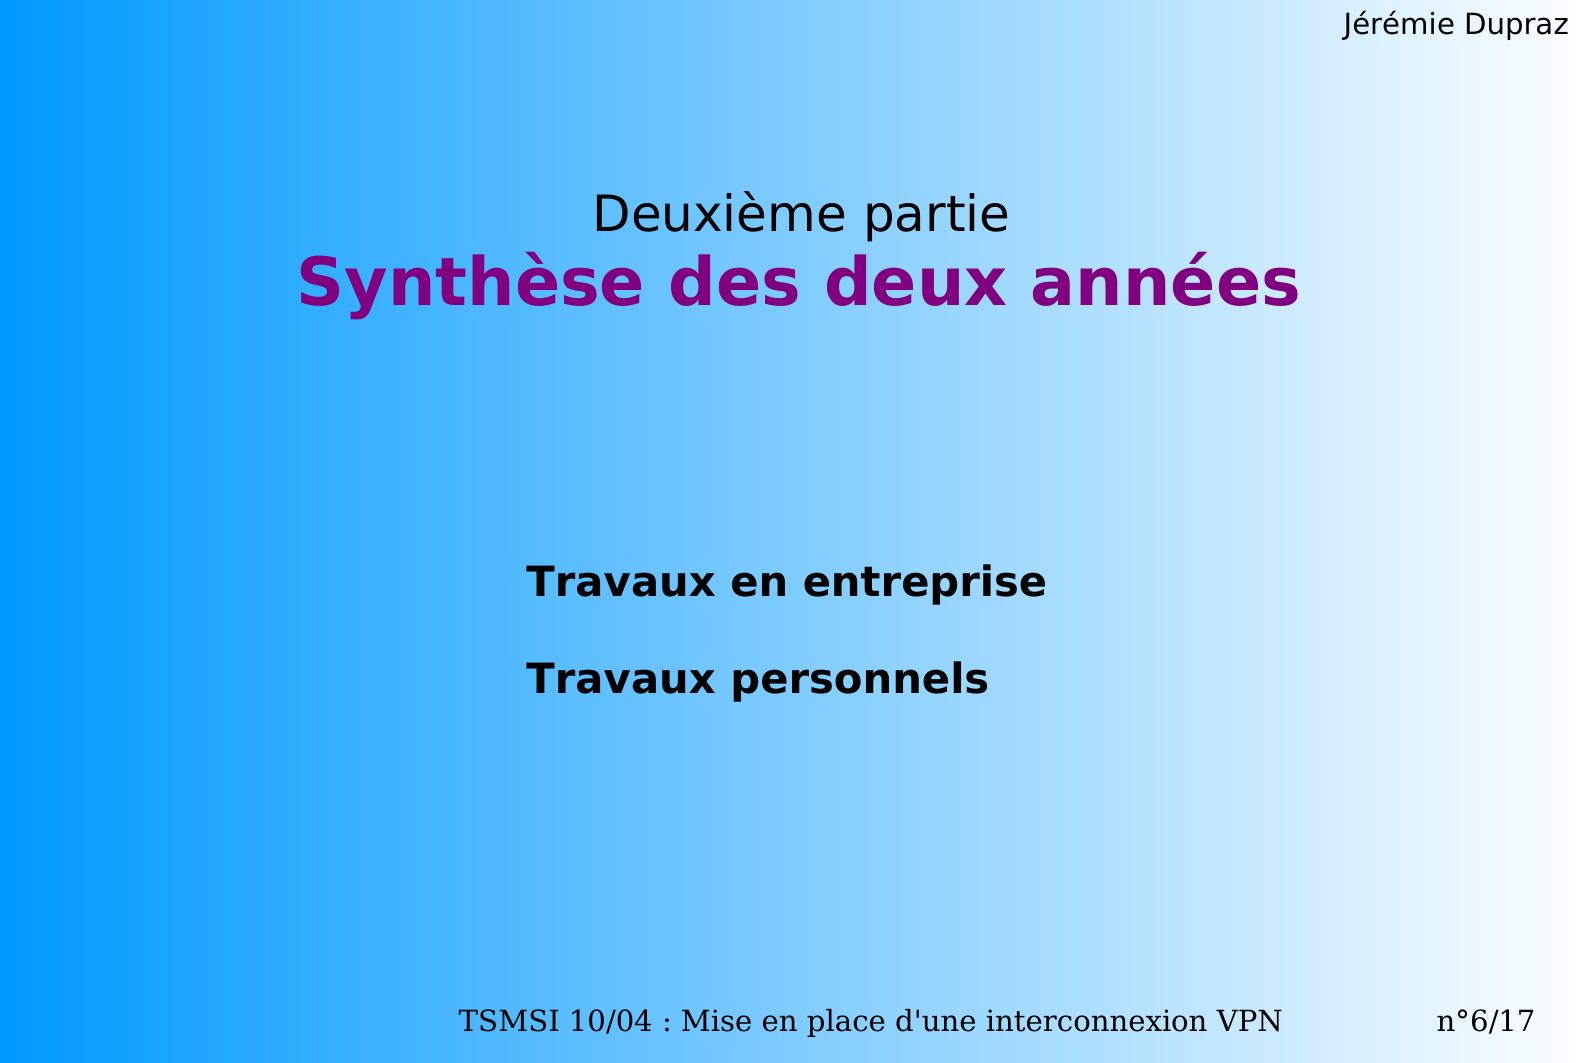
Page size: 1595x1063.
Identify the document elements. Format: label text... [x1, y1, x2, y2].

text_box Deuxième partie [577, 177, 1017, 235]
text_box Synthèse des deux années [281, 235, 1317, 329]
text_box Travaux en entreprise Travaux personnels [511, 501, 1083, 663]
